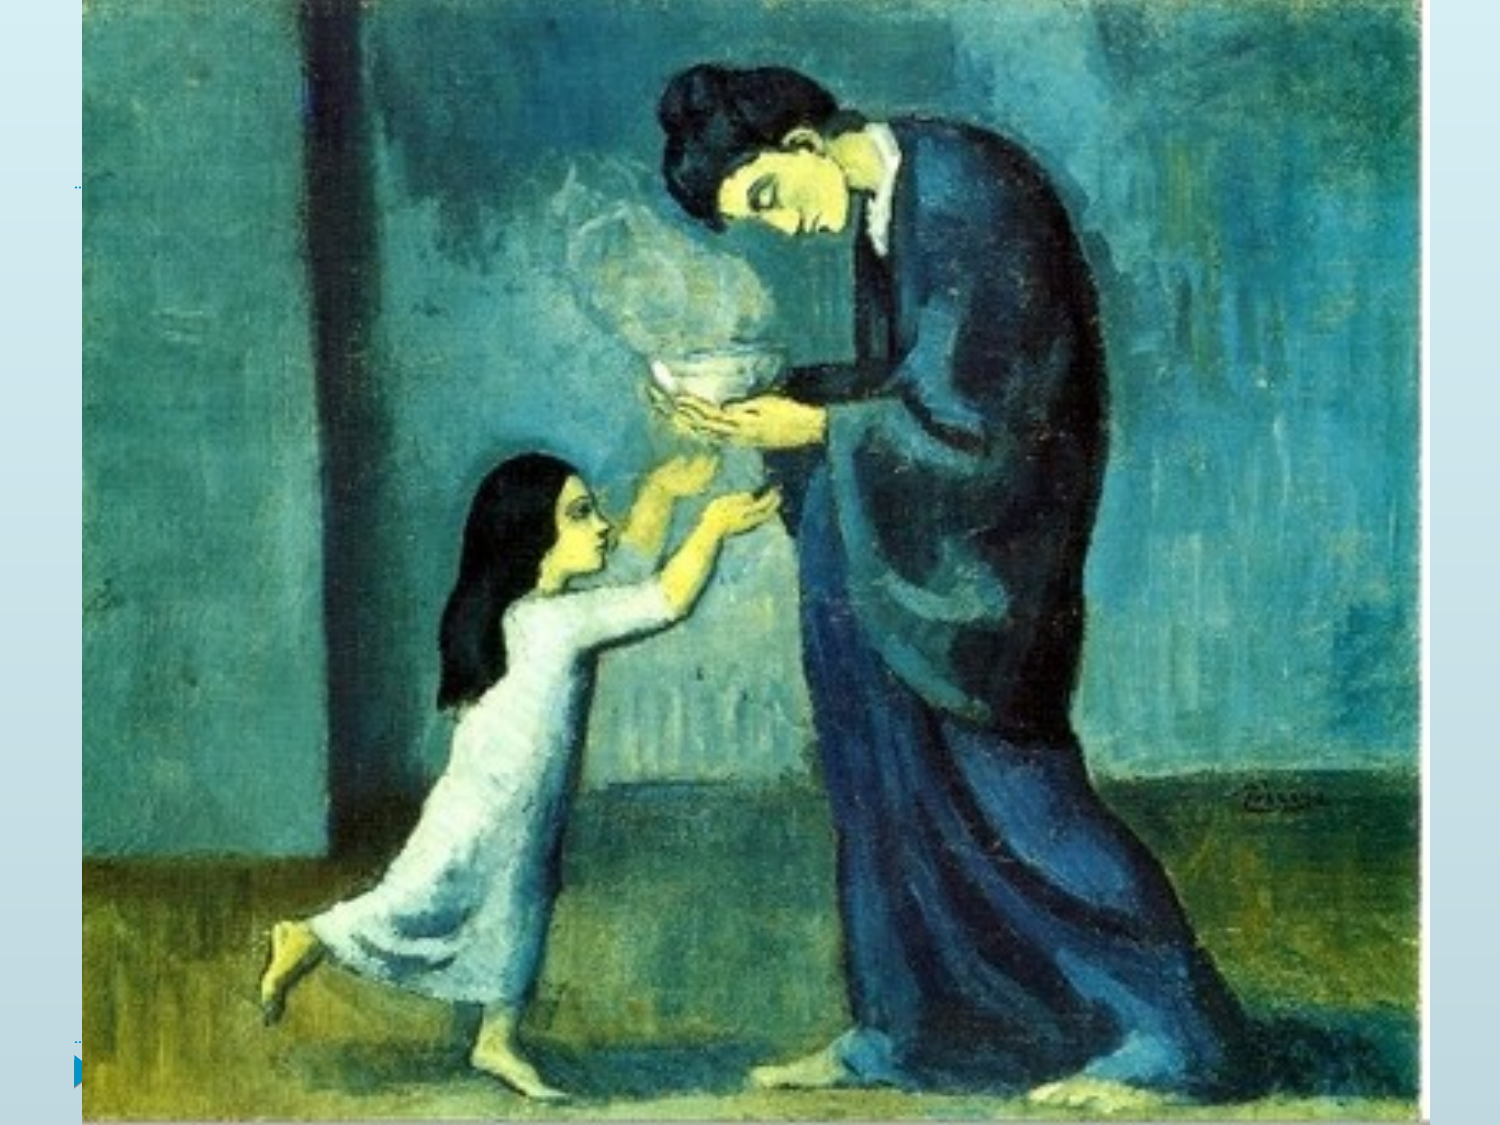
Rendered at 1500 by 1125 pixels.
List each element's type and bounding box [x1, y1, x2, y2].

picture [82, 0, 1430, 1125]
